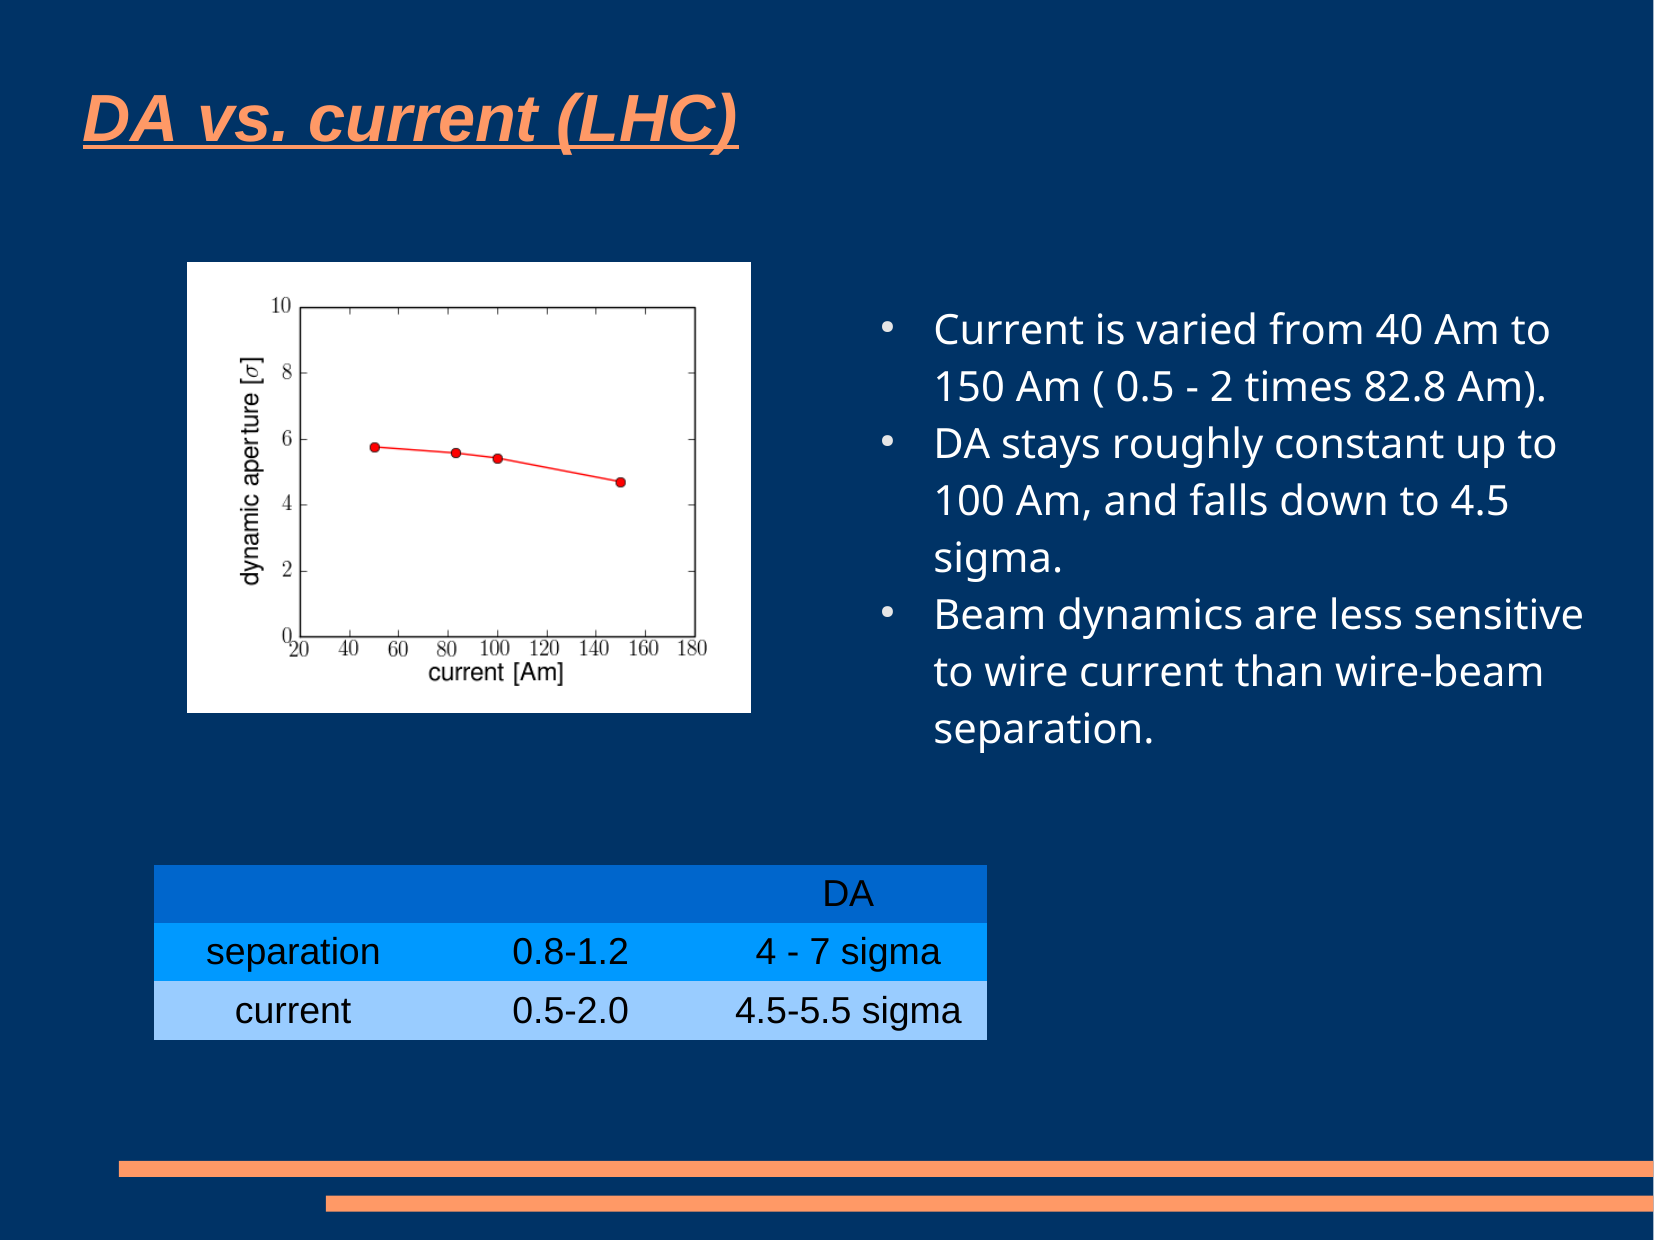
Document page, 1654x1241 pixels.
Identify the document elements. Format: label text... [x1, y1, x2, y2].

table_cell 0.8-1.2 [432, 923, 709, 981]
table_cell 4.5-5.5 sigma [709, 981, 987, 1040]
table_cell 0.5-2.0 [432, 981, 709, 1040]
title DA vs. current (LHC) [82, 49, 1571, 188]
table_cell current [154, 981, 432, 1040]
table_header DA [709, 865, 987, 923]
picture [187, 262, 751, 713]
list Current is varied from 40 Am to 150 Am ( 0.5 - 2 times 82.8 Am). DA stays roughly constant up to 100 Am, and falls down to 4.5 sigma. Beam dynamics are less sensitive to wire current than wire-beam separation. [862, 300, 1613, 766]
table_cell separation [154, 923, 432, 981]
table_cell 4 - 7 sigma [709, 923, 987, 981]
table_header [154, 865, 709, 923]
